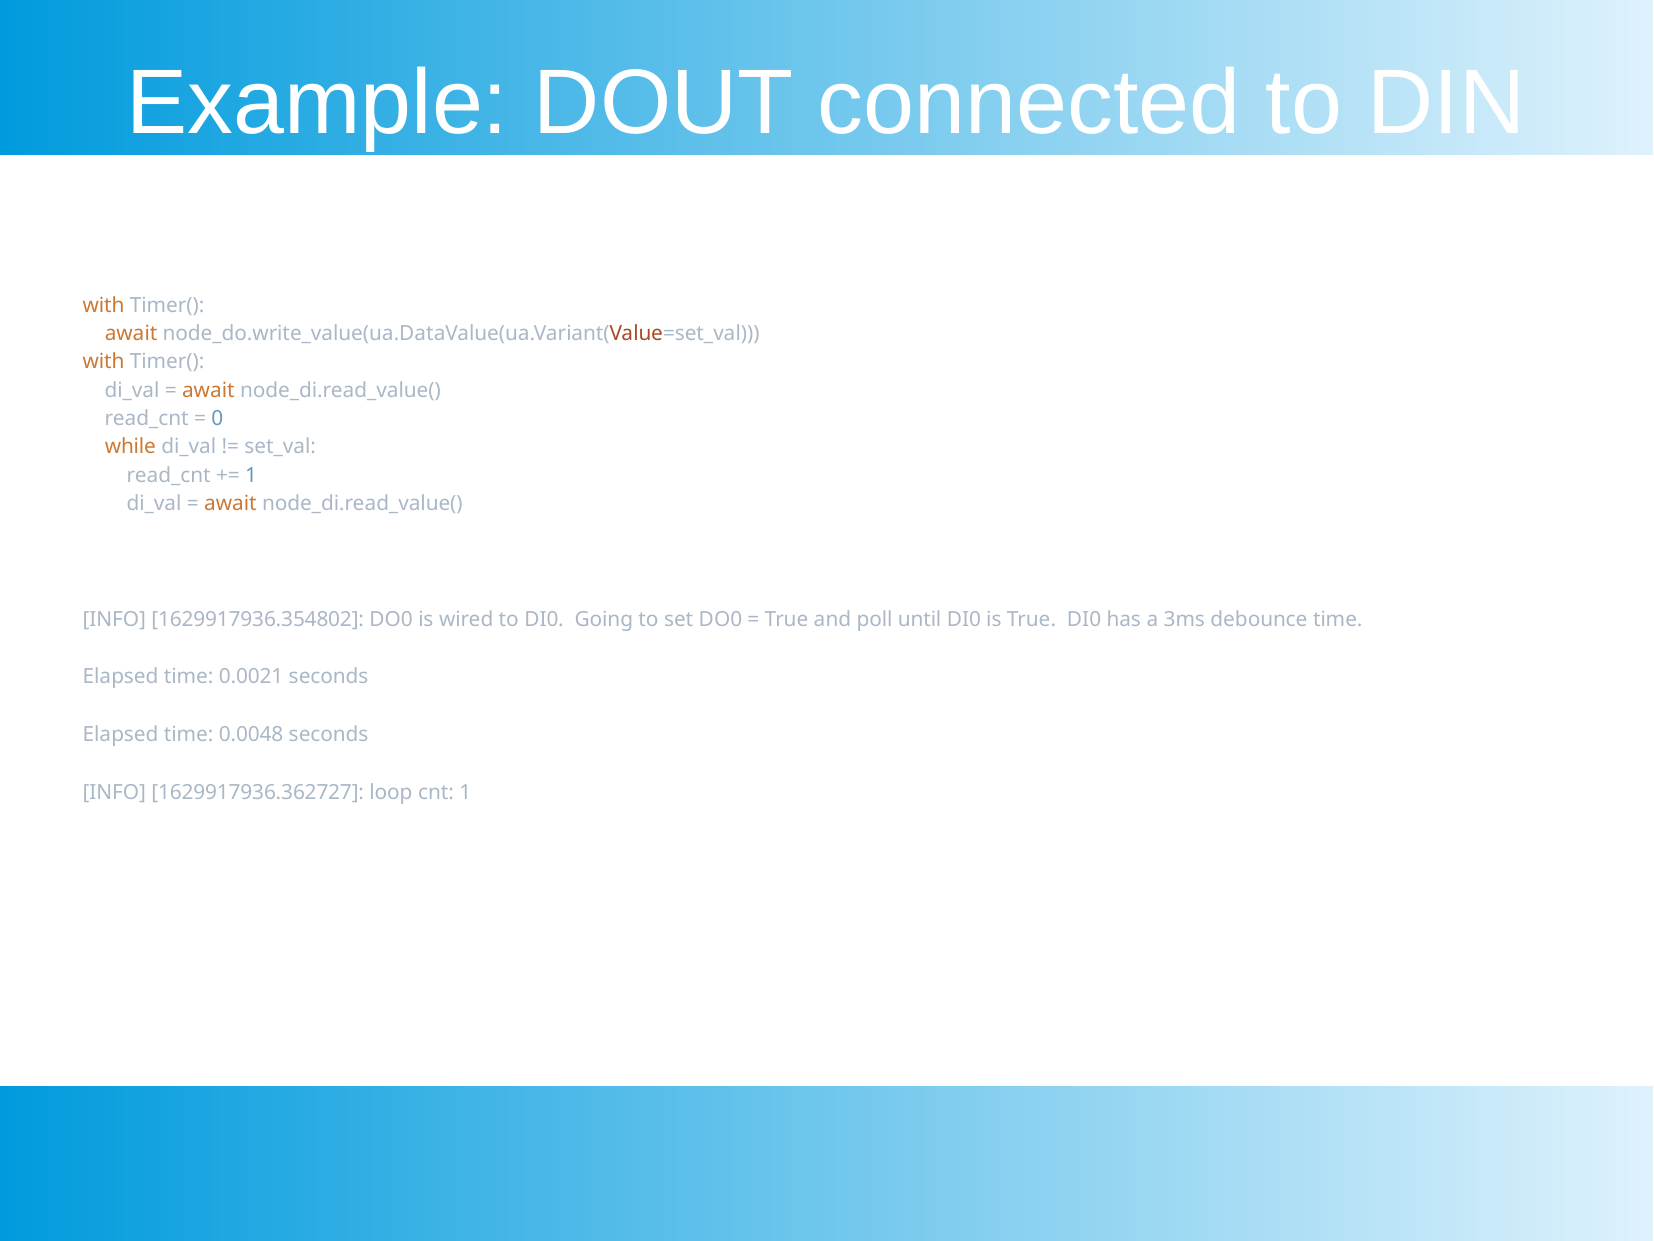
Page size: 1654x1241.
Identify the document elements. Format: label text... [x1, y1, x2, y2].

list with Timer(): await node_do.write_value(ua.DataValue(ua.Variant(Value=set_val))) with Timer(): di_val = await node_di.read_value() read_cnt = 0 while di_val != set_val: read_cnt += 1 di_val = await node_di.read_value() [INFO] [1629917936.354802]: DO0 is wired to DI0. Going to set DO0 = True and poll until DI0 is True. DI0 has a 3ms debounce time. Elapsed time: 0.0021 seconds Elapsed time: 0.0048 seconds [INFO] [1629917936.362727]: loop cnt: 1 [82, 290, 1571, 1051]
title Example: DOUT connected to DIN [82, 49, 1571, 155]
